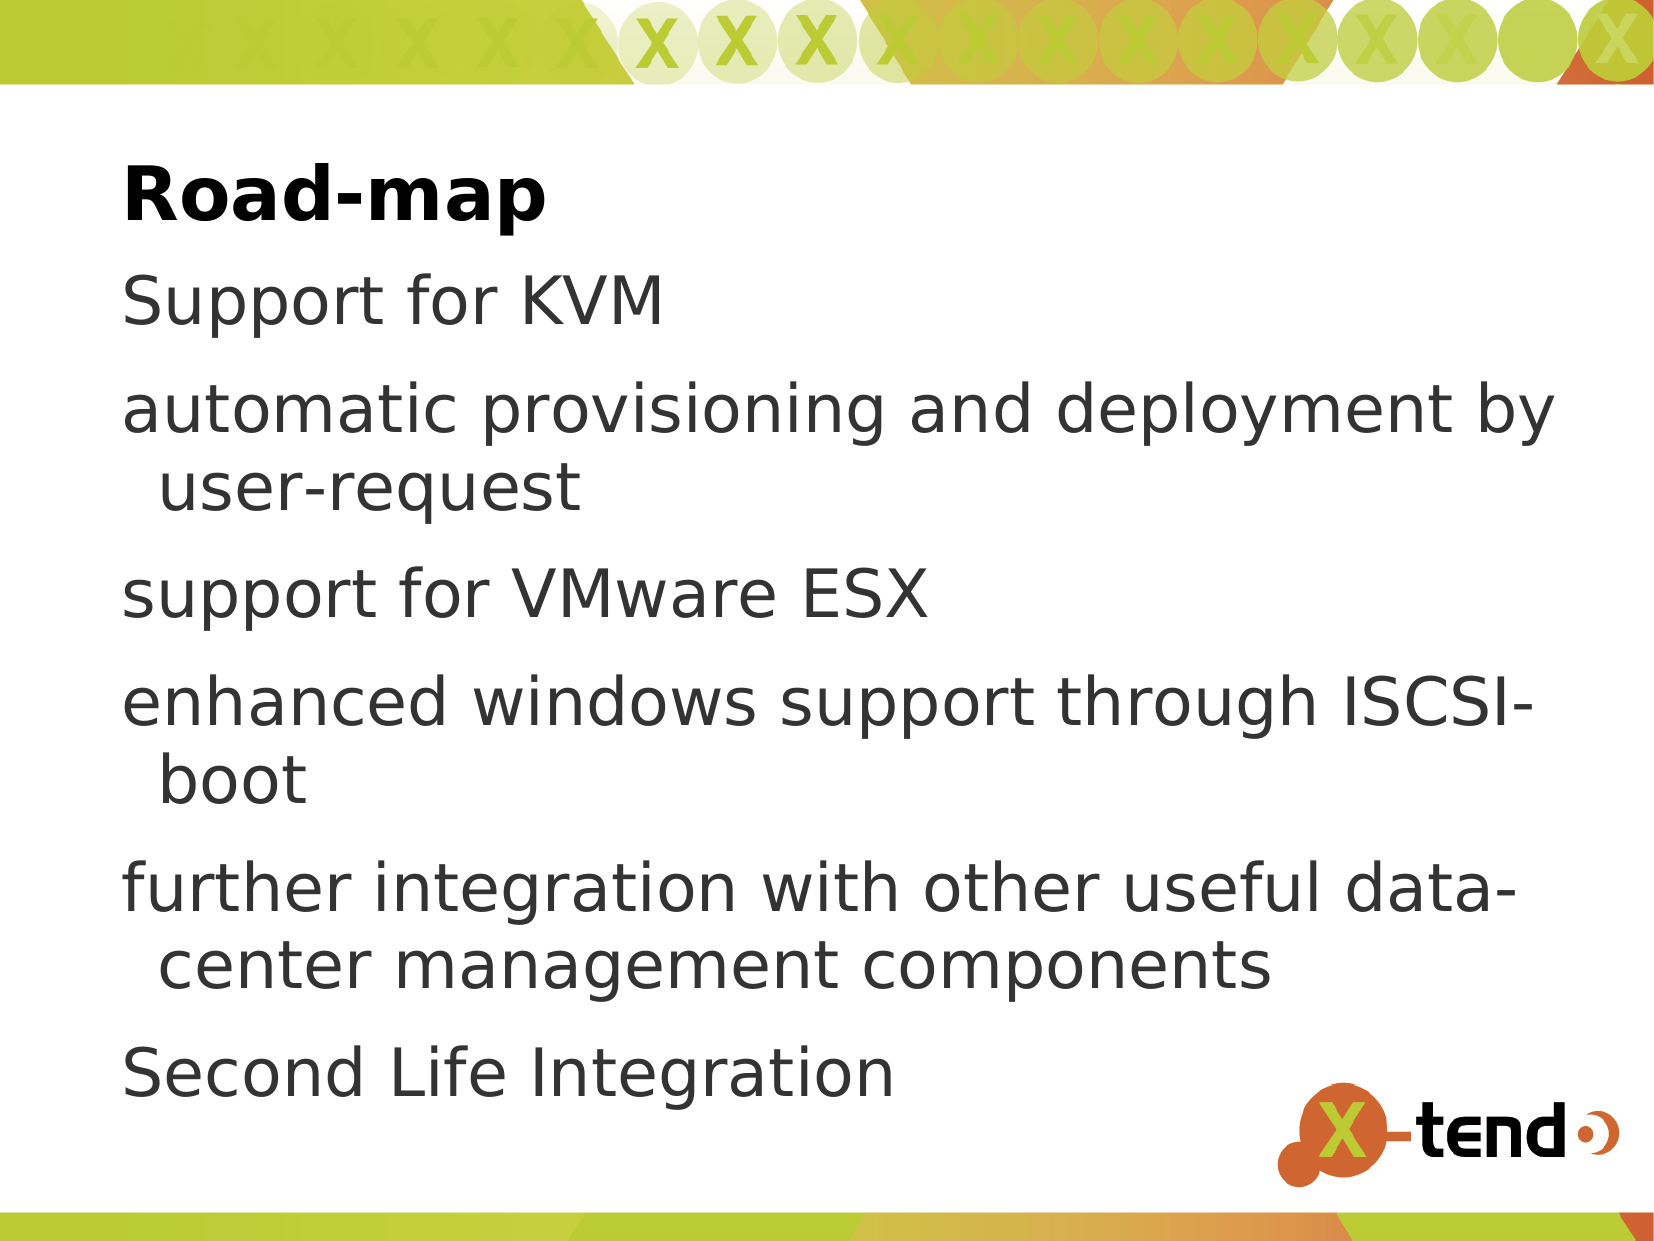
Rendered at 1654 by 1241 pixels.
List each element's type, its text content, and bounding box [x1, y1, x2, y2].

picture [0, 0, 1654, 1241]
text_box Support for KVM automatic provisioning and deployment by user-request support for VMware ESX enhanced windows support through ISCSI-boot further integration with other useful data-center management components Second Life Integration [120, 262, 1607, 1134]
title Road-map [121, 91, 1534, 262]
